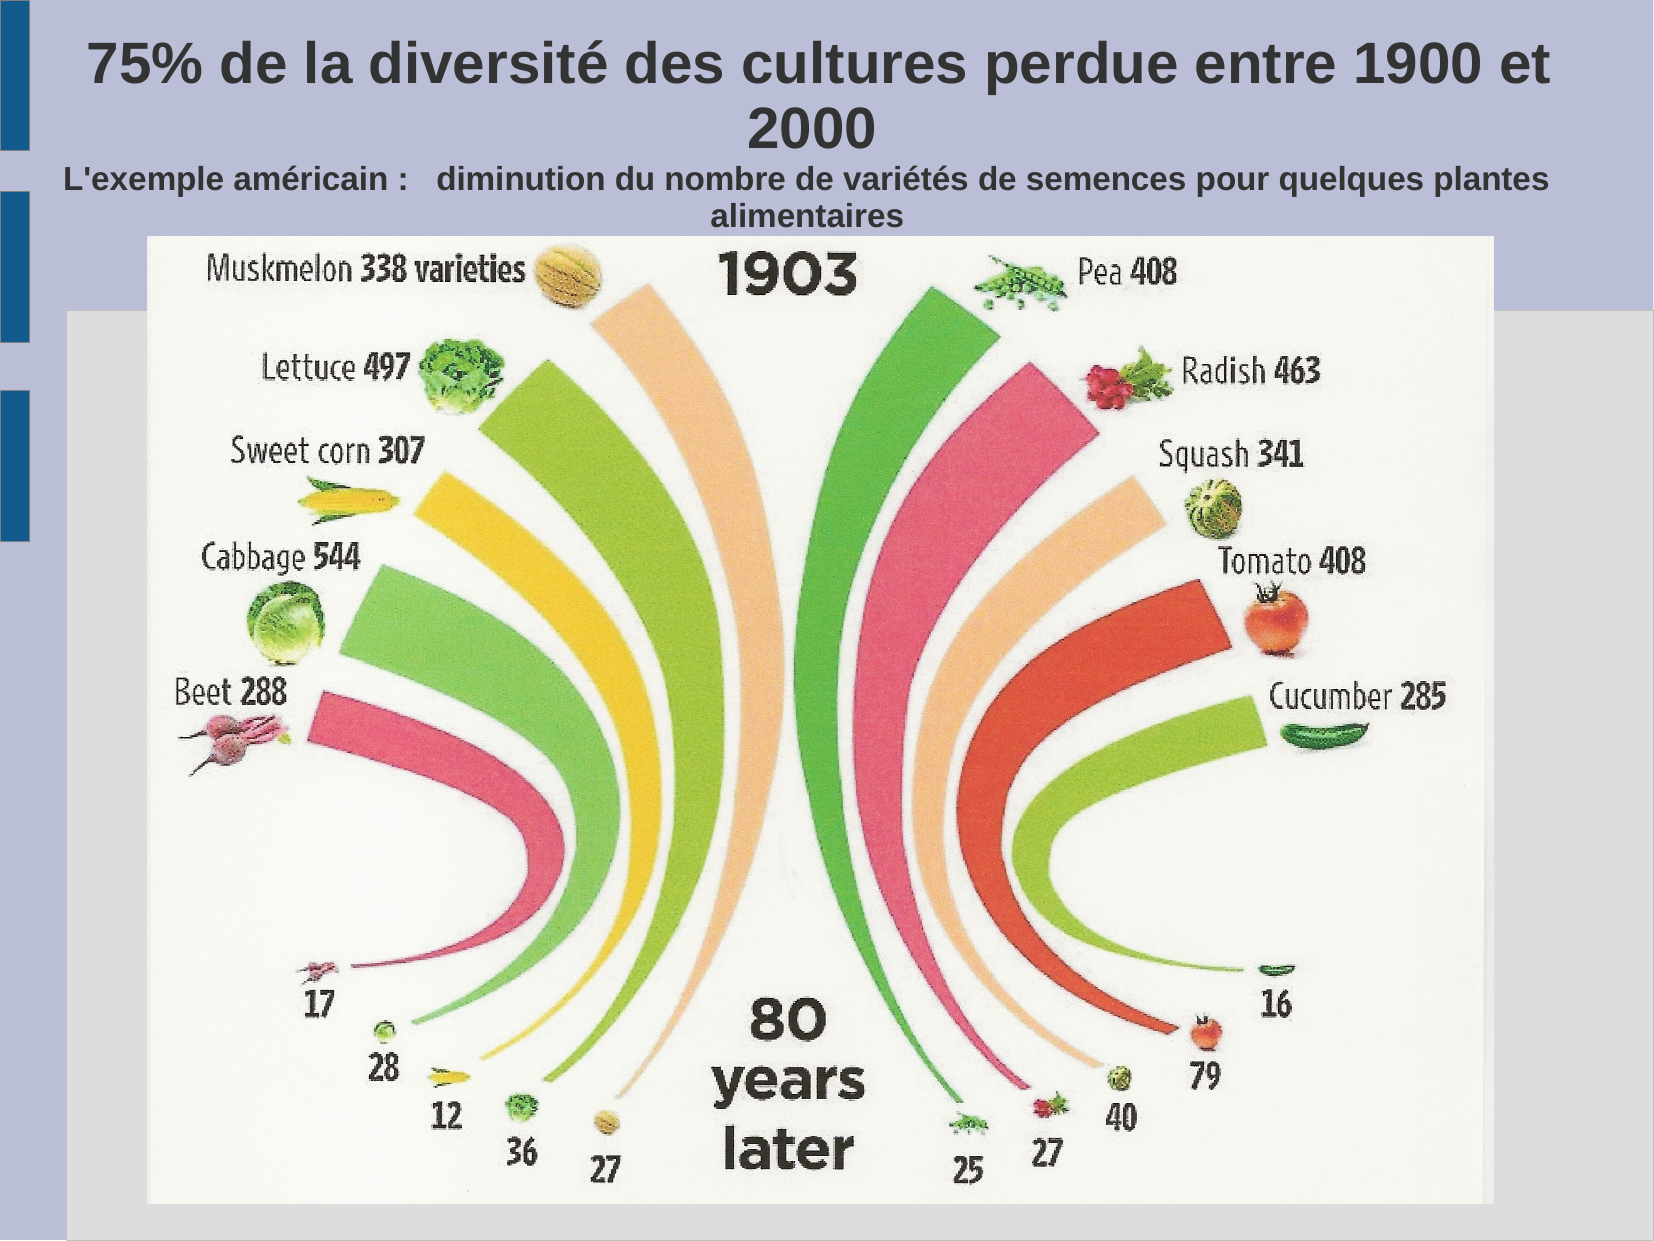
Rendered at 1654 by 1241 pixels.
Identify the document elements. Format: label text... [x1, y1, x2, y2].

picture [147, 236, 1494, 1204]
title 75% de la diversité des cultures perdue entre 1900 et 2000 L'exemple américain : diminution du nombre de variétés de semences pour quelques plantes alimentaires [0, 0, 1625, 296]
